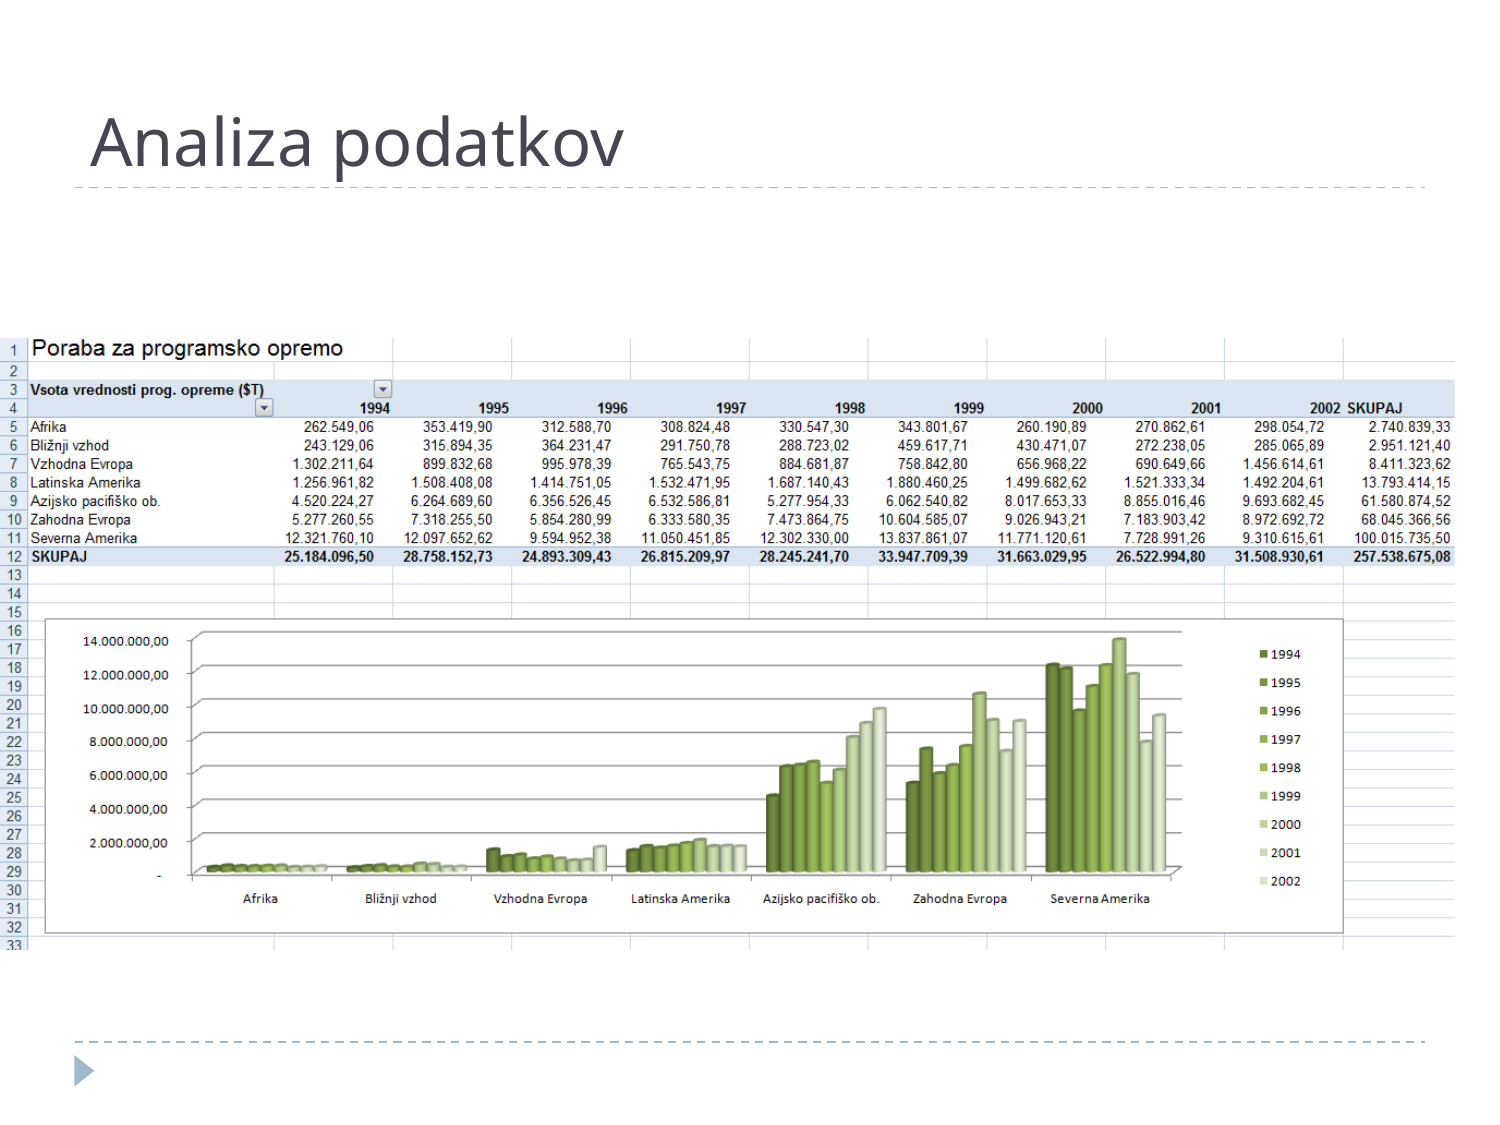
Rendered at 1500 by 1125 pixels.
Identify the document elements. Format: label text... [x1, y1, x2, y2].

title Analiza podatkov [75, 24, 1425, 188]
picture [0, 338, 1455, 950]
